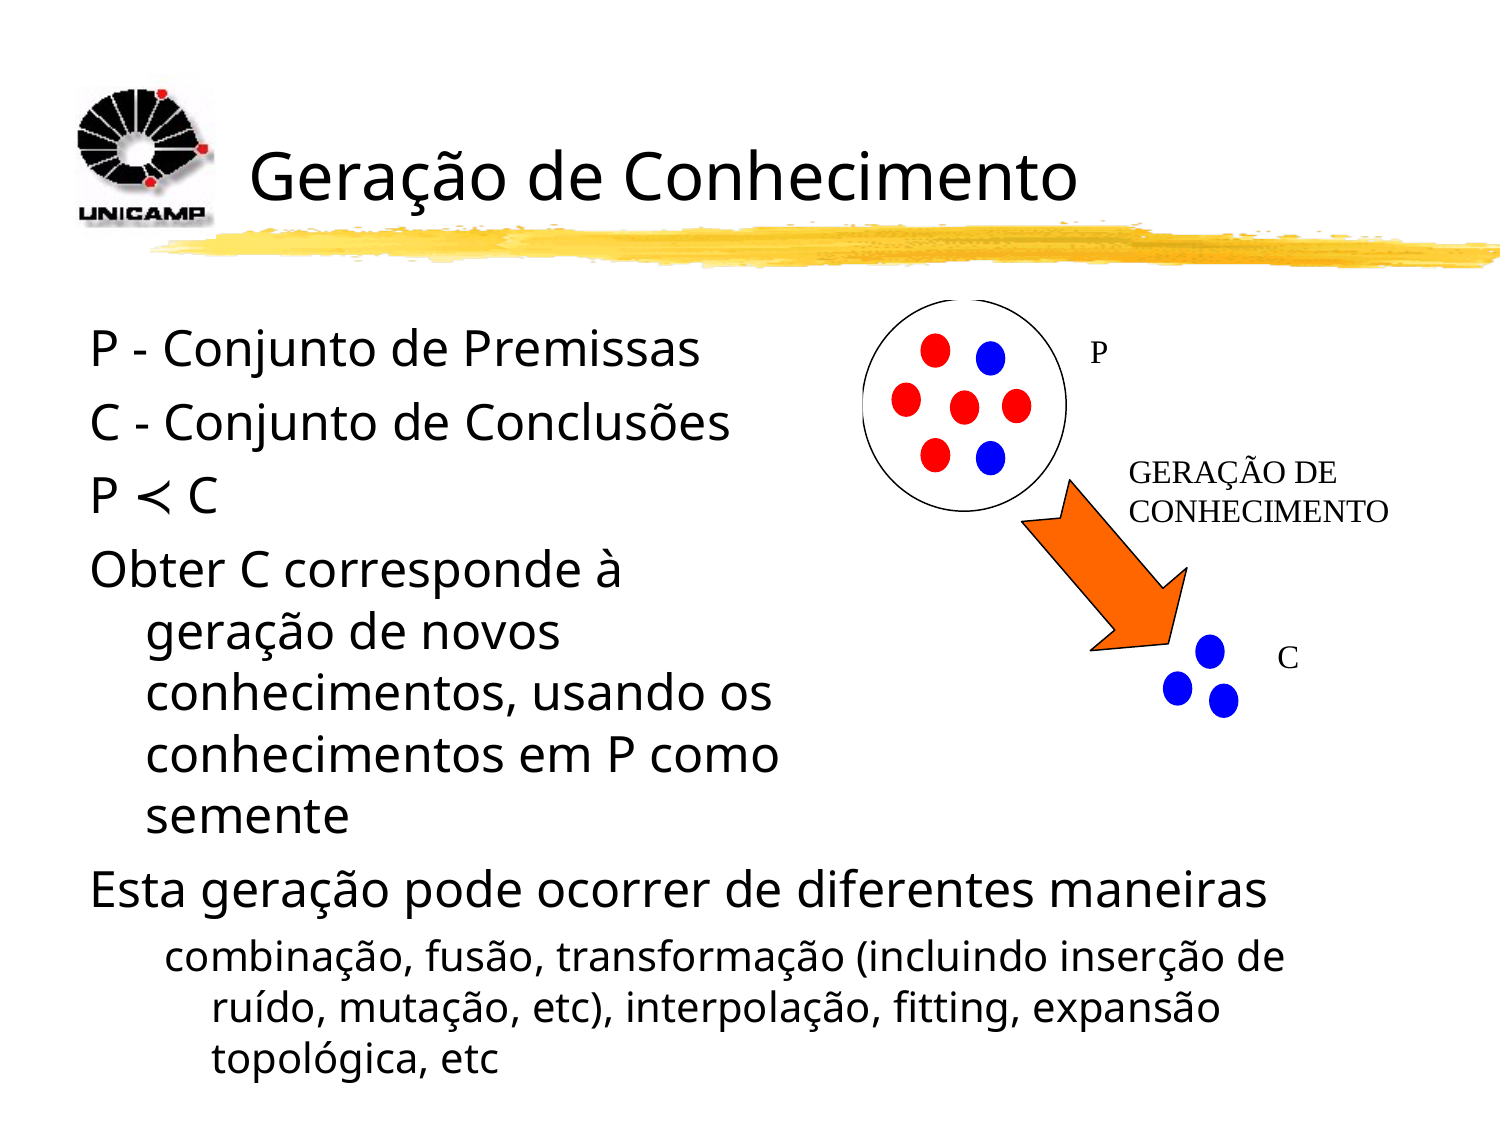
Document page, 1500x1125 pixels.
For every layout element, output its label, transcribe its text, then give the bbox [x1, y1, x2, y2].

title Geração de Conhecimento [233, 37, 1434, 225]
picture [75, 74, 1500, 279]
list P - Conjunto de Premissas C - Conjunto de Conclusões P ≺ C Obter C corresponde à geração de novos conhecimentos, usando os conhecimentos em P como semente Esta geração pode ocorrer de diferentes maneiras combinação, fusão, transformação (incluindo inserção de ruído, mutação, etc), interpolação, fitting, expansão topológica, etc [74, 309, 1417, 1125]
chart [862, 299, 1434, 718]
